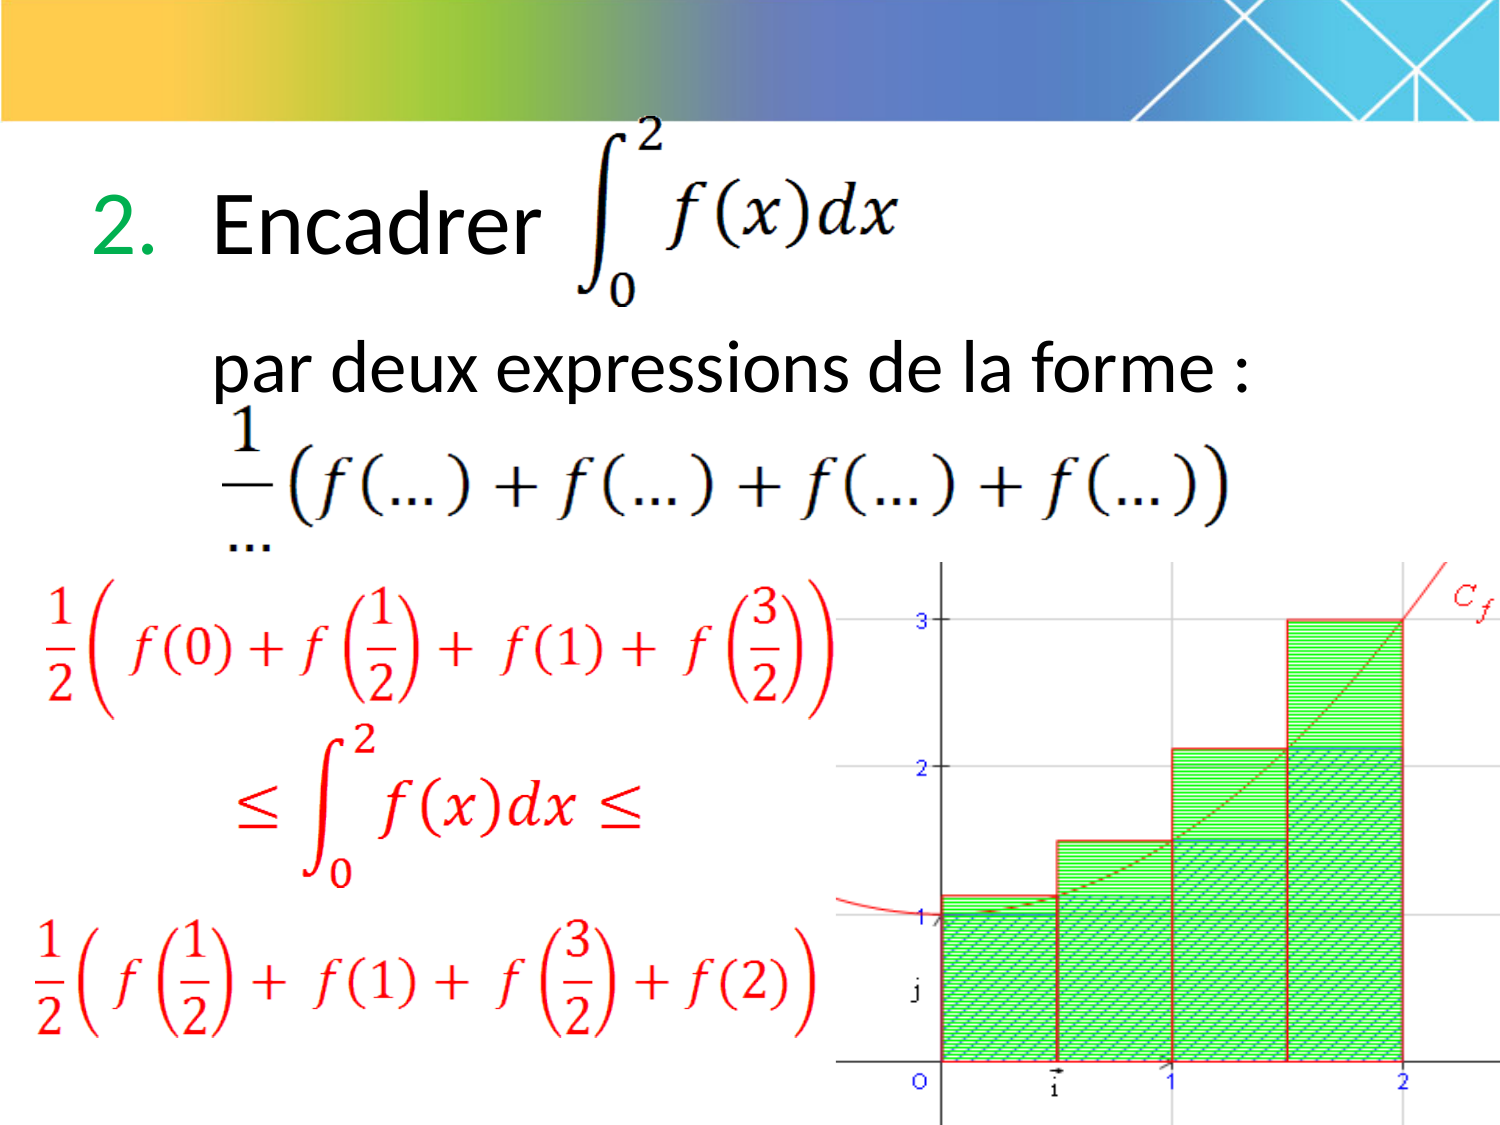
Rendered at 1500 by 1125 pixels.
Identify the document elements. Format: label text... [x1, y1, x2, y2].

title Encadrer par deux expressions de la forme : [75, 100, 1500, 416]
picture [574, 105, 900, 308]
picture [222, 398, 1234, 554]
picture [0, 0, 1500, 123]
picture [46, 562, 1500, 1125]
picture [35, 913, 818, 1038]
